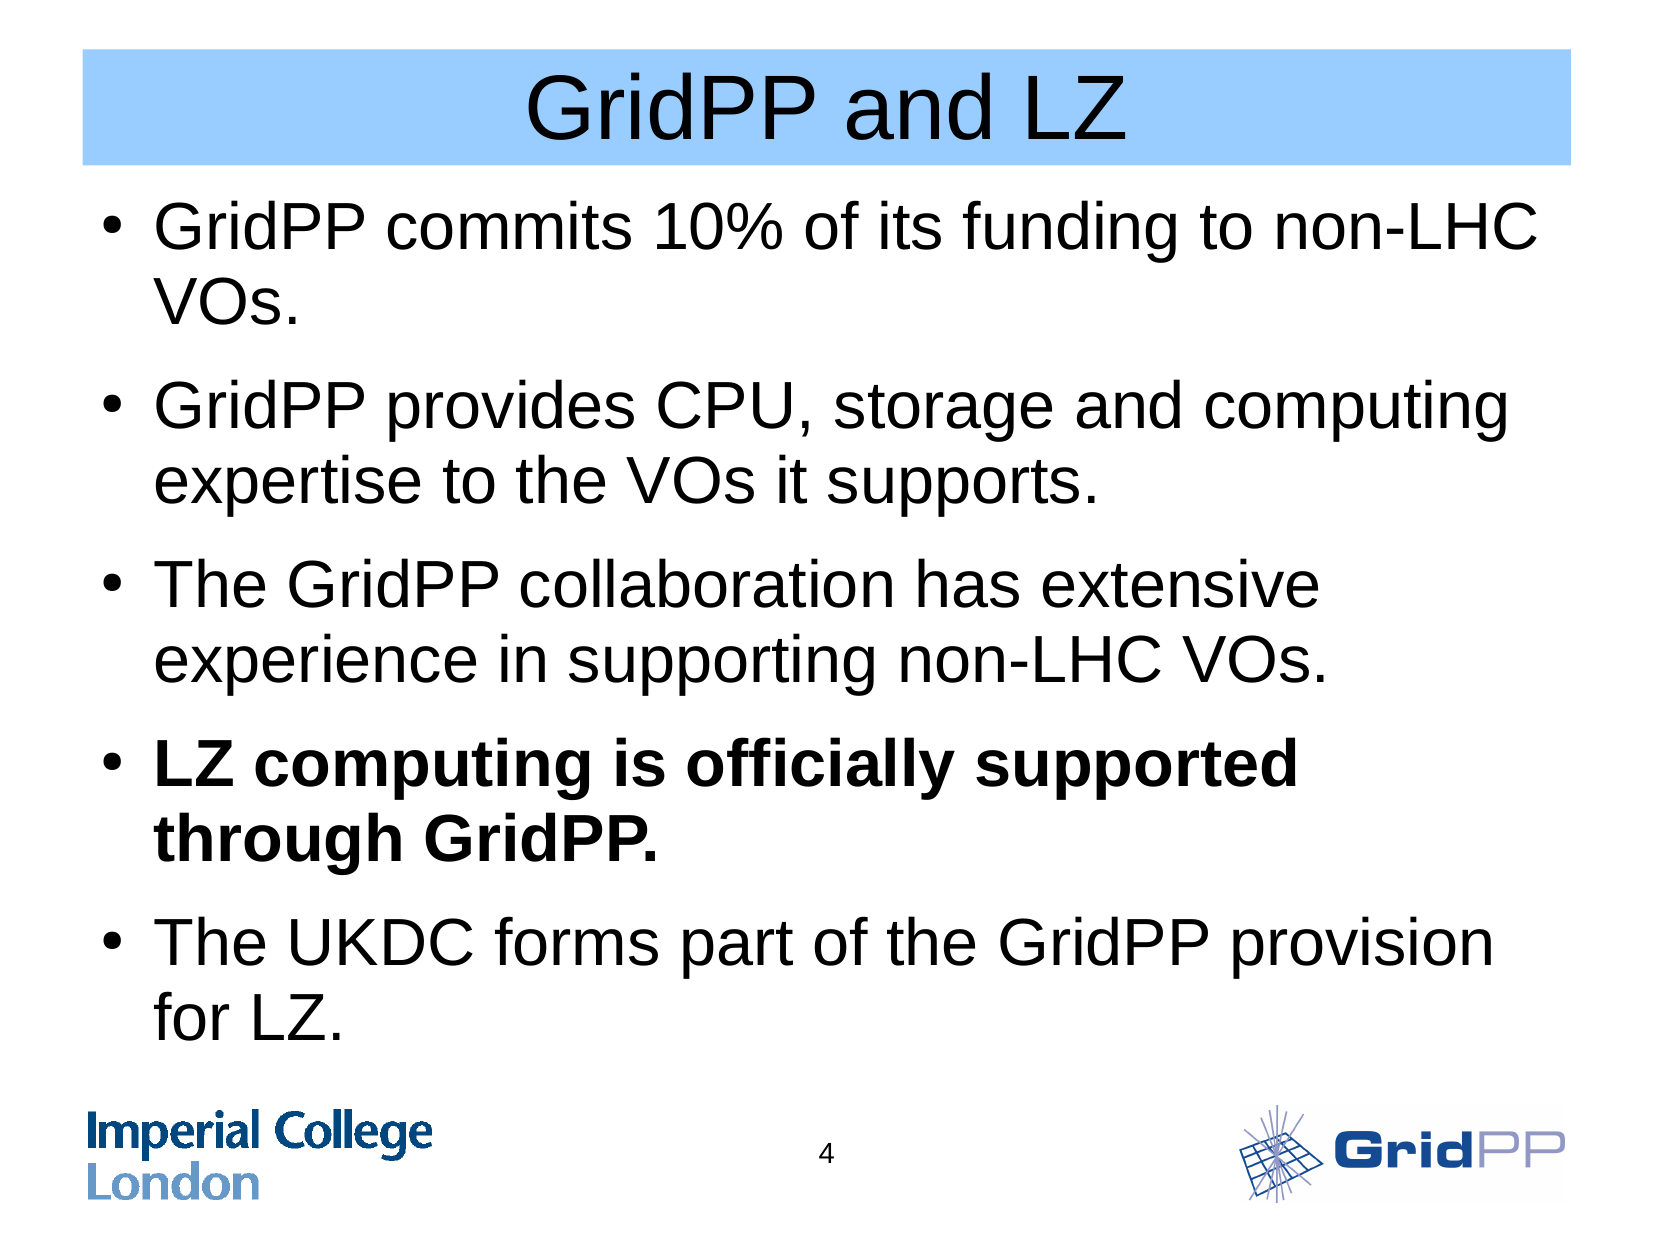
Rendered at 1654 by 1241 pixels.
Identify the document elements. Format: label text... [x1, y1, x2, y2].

list GridPP commits 10% of its funding to non-LHC VOs. GridPP provides CPU, storage and computing expertise to the VOs it supports. The GridPP collaboration has extensive experience in supporting non-LHC VOs. LZ computing is officially supported through GridPP. The UKDC forms part of the GridPP provision for LZ. [82, 188, 1571, 1075]
picture [1239, 1105, 1565, 1203]
title GridPP and LZ [82, 49, 1571, 166]
picture [88, 1109, 432, 1200]
